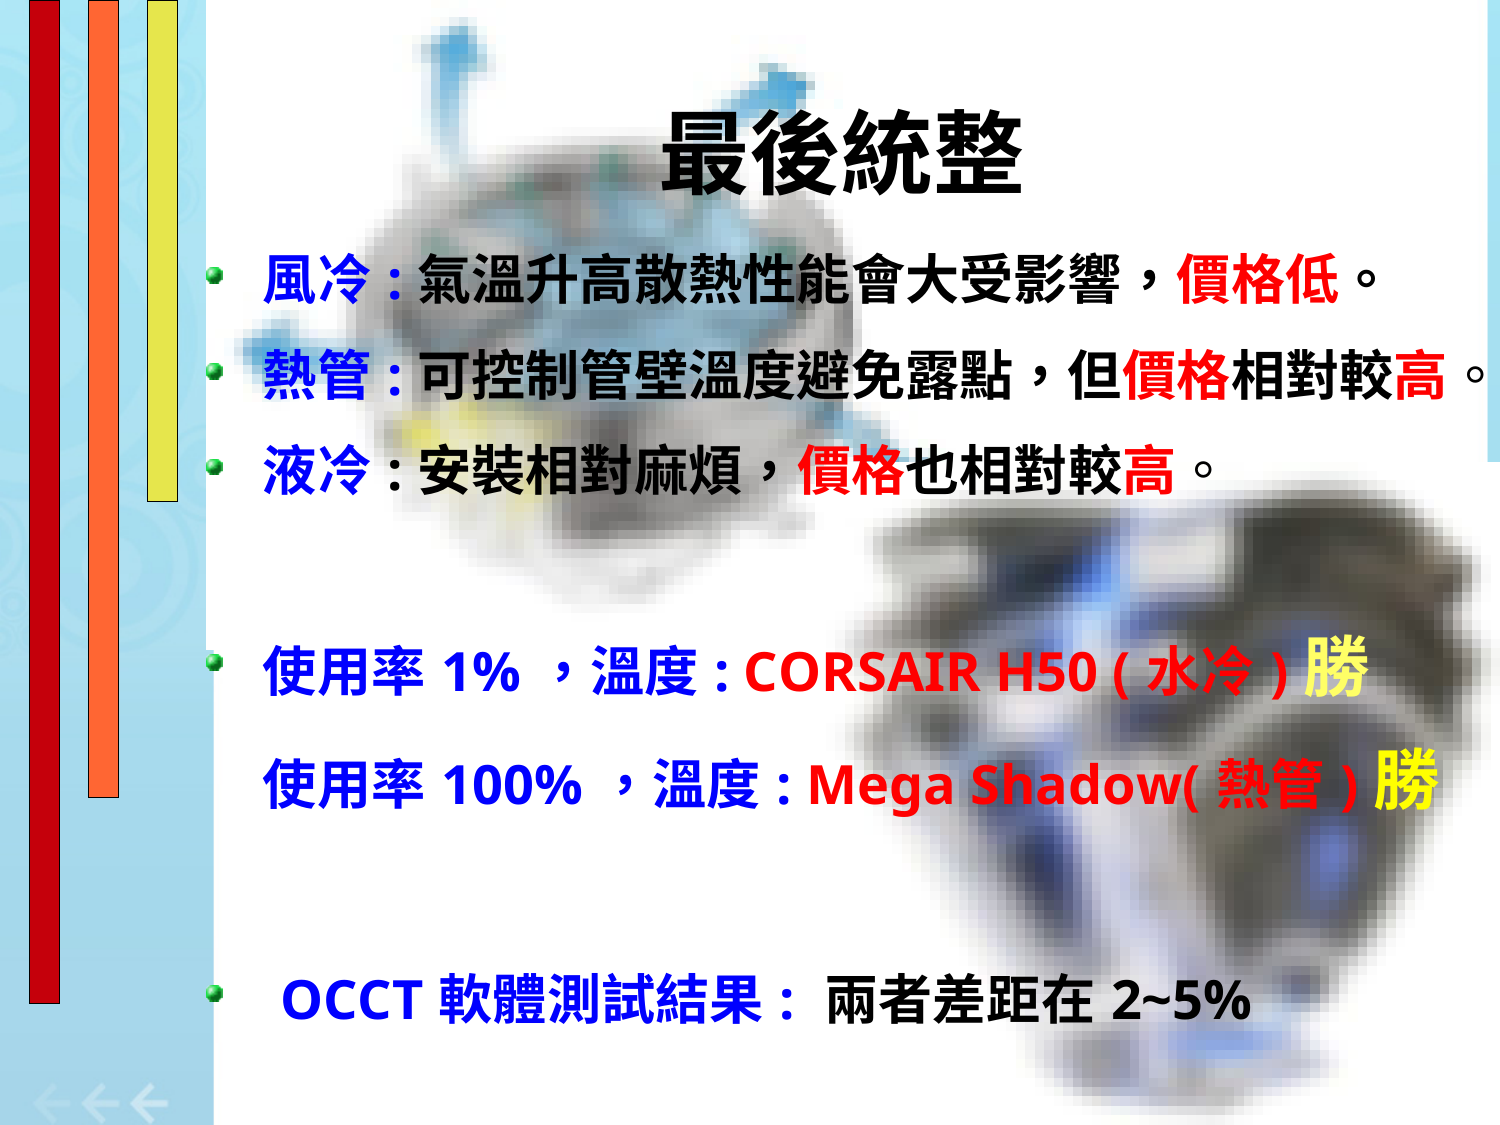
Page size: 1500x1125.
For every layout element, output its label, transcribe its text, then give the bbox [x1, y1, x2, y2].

picture [0, 0, 1500, 1125]
list 風冷:氣溫升高散熱性能會大受影響，價格低。 熱管:可控制管壁溫度避免露點，但價格相對較高。 液冷:安裝相對麻煩，價格也相對較高。 使用率1%，溫度: CORSAIR H50 (水冷)勝 使用率100%，溫度: Mega Shadow(熱管)勝 OCCT軟體測試結果: 兩者差距在2~5% [206, 236, 1500, 1063]
title 最後統整 [236, 59, 1447, 236]
